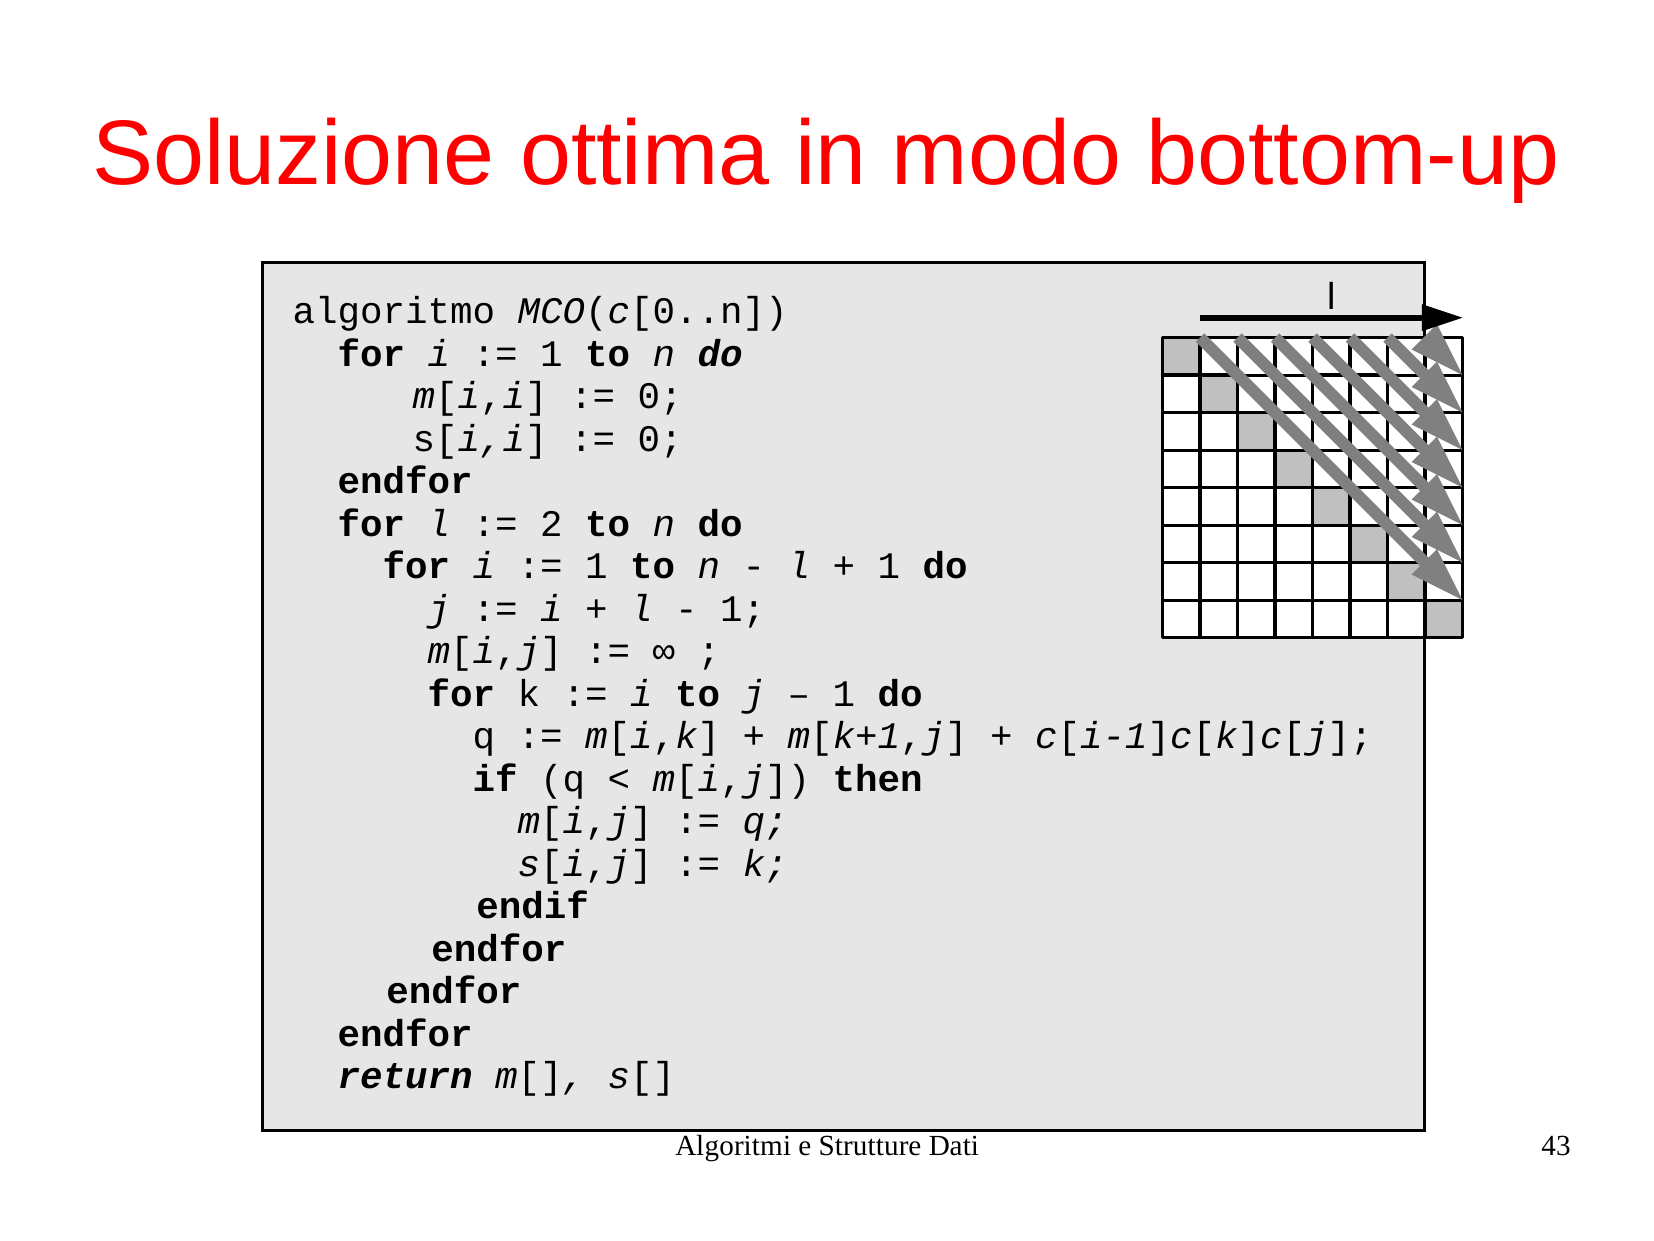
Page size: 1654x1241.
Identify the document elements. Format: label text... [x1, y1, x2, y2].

text_box [1162, 337, 1463, 638]
text_box [1284, 337, 1435, 482]
text_box [1322, 337, 1435, 444]
text_box [1439, 514, 1463, 561]
text_box [1247, 337, 1435, 519]
text_box algoritmo MCO(c[0..n]) for i := 1 to n do m[i,i] := 0; s[i,i] := 0; endfor for l := 2 to n do for i := 1 to n - l + 1 do j := i + l - 1; m[i,j] := ∞ ; for k := i to j – 1 do q := m[i,k] + m[k+1,j] + c[i-1]c[k]c[j]; if (q < m[i,j]) then m[i,j] := q; s[i,j] := k; endif endfor endfor endfor return m[], s[] [262, 262, 1425, 1131]
text_box [1209, 337, 1435, 557]
text_box [1444, 337, 1463, 374]
text_box [1439, 477, 1463, 524]
text_box [1439, 552, 1463, 599]
text_box [1439, 439, 1463, 486]
text_box [1439, 364, 1463, 411]
text_box [1397, 337, 1435, 369]
title Soluzione ottima in modo bottom-up [82, 49, 1571, 257]
text_box [1439, 402, 1463, 449]
text_box [1359, 337, 1435, 407]
